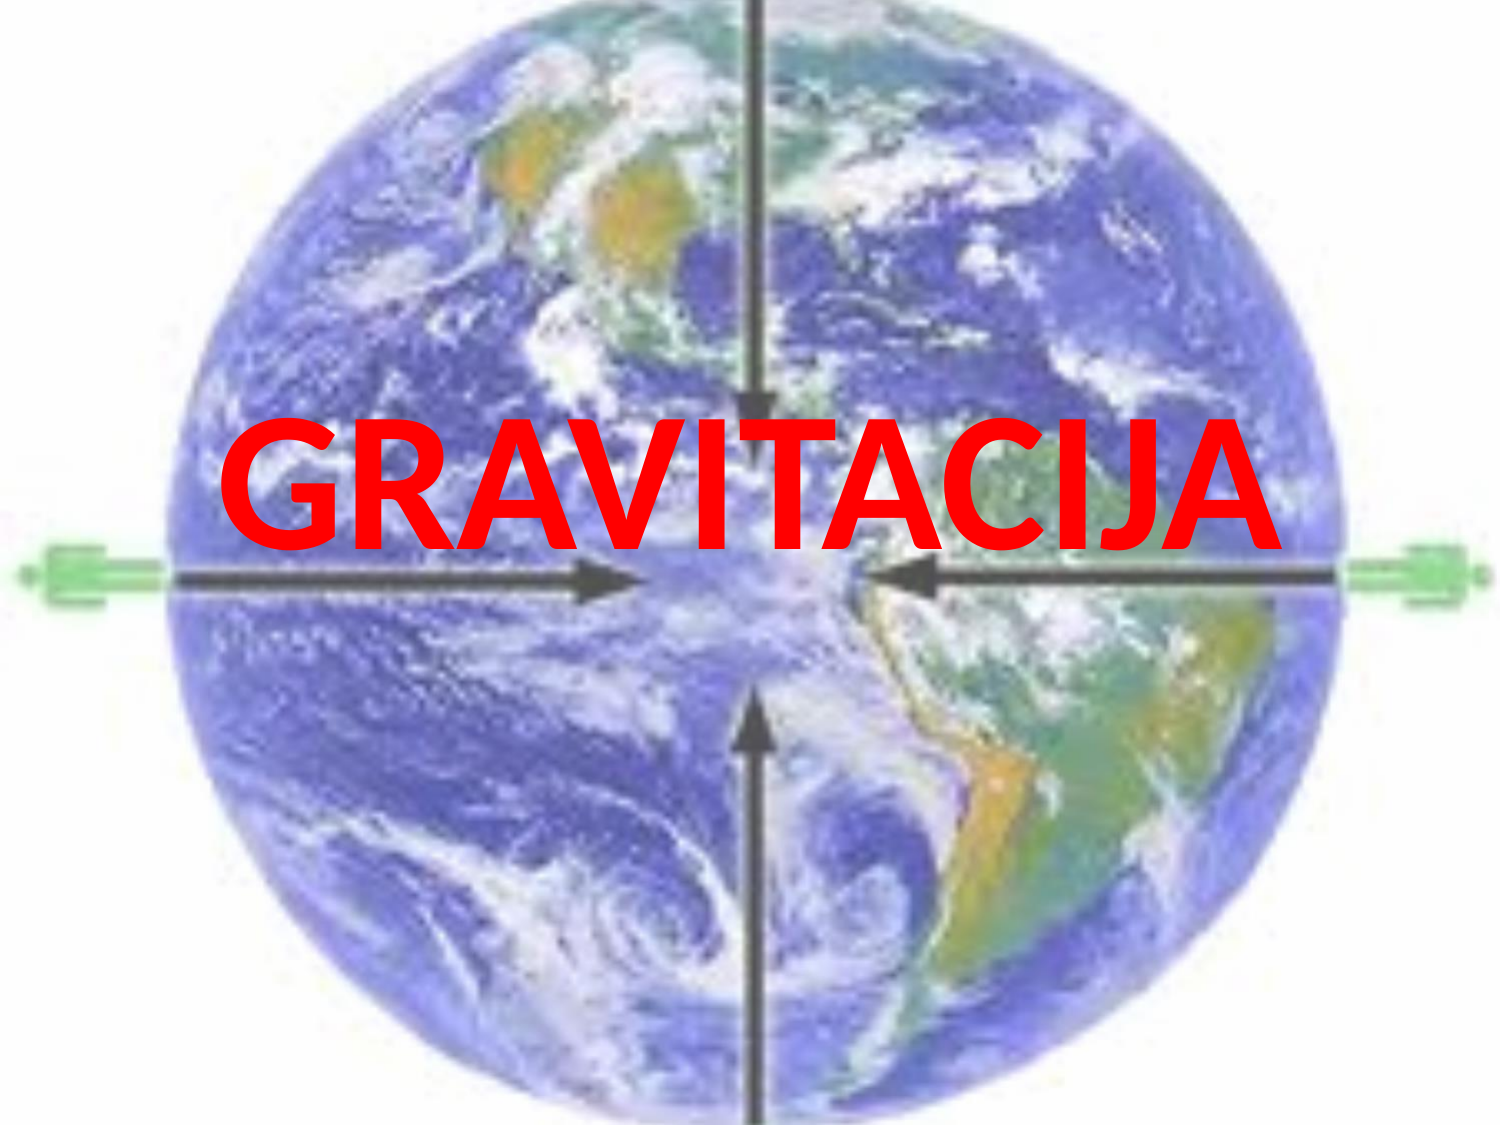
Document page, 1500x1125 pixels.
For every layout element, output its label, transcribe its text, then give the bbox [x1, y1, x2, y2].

title GRAVITACIJA [112, 349, 1388, 591]
picture [0, 0, 1500, 1125]
